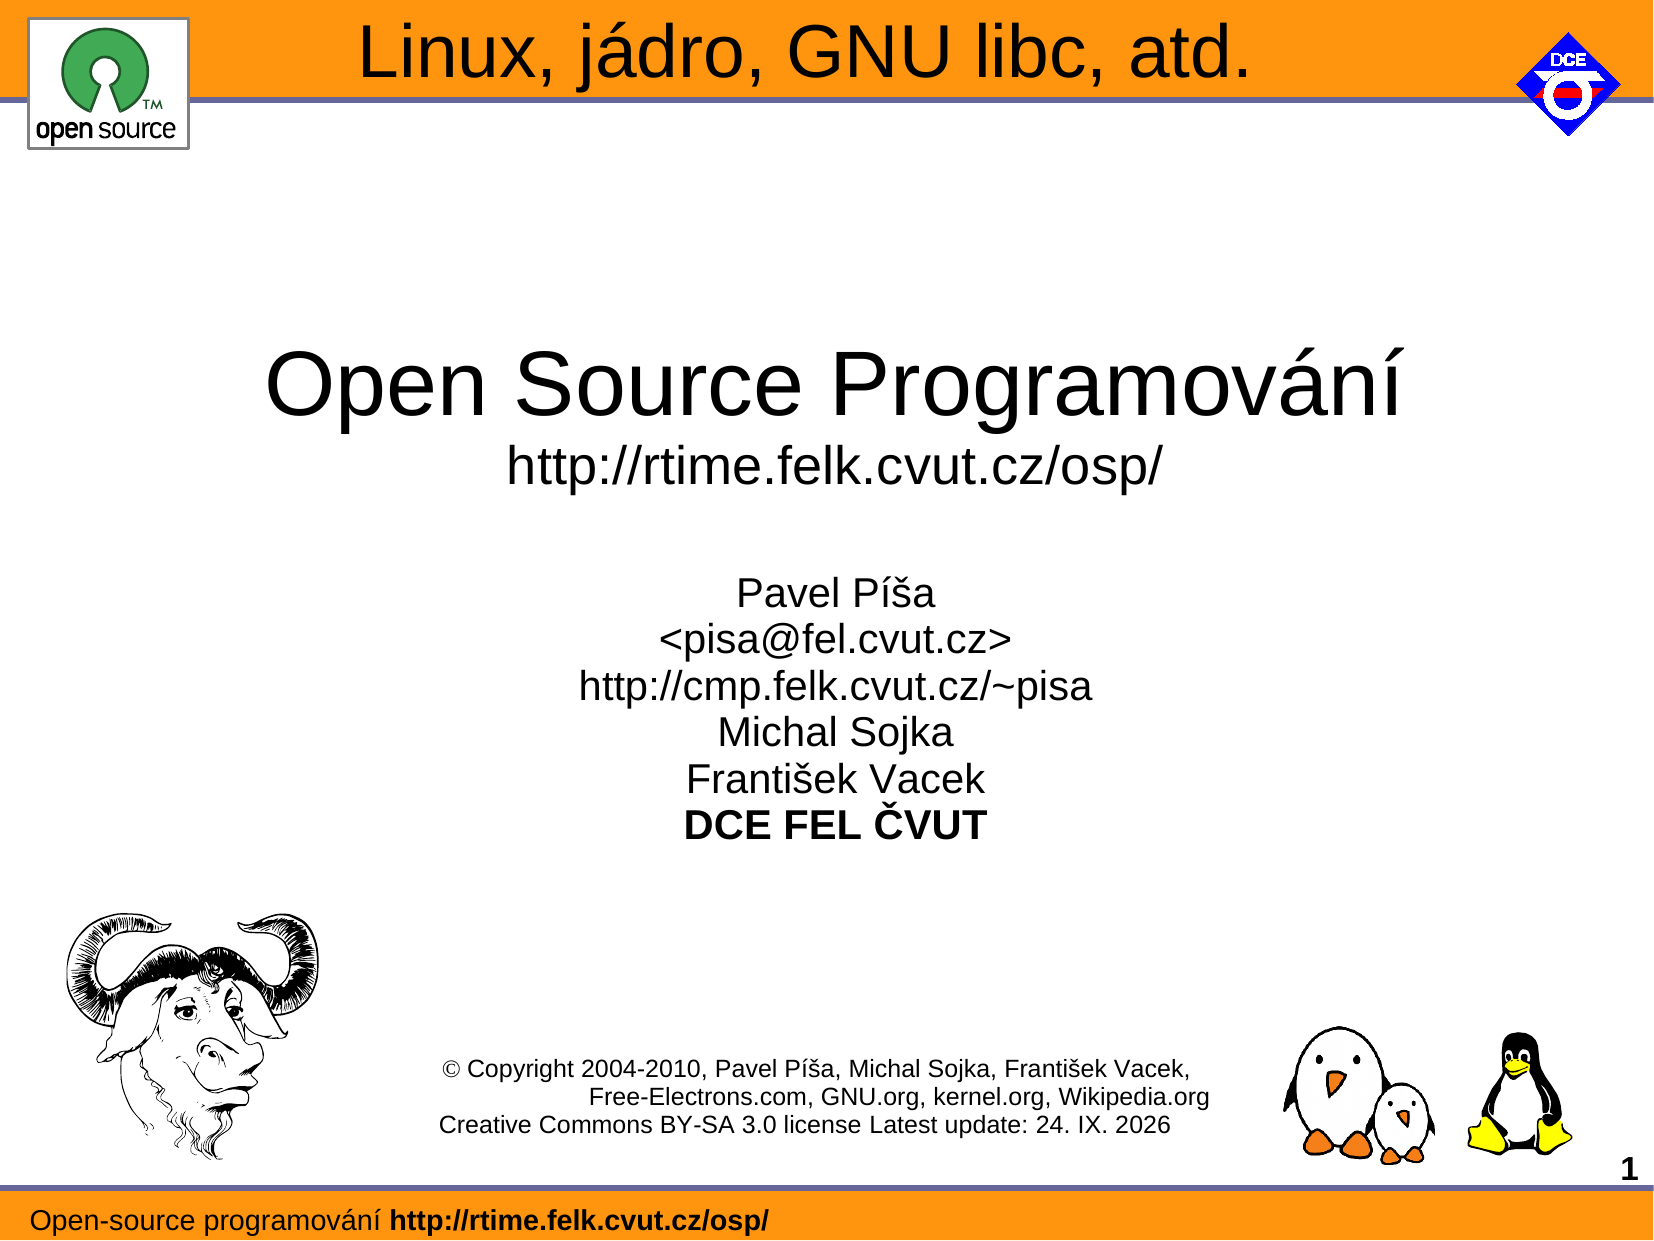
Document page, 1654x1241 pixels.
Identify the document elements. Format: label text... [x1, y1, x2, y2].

subtitle Open Source Programování http://rtime.felk.cvut.cz/osp/ Pavel Píša <pisa@fel.cvut.cz> http://cmp.felk.cvut.cz/~pisa Michal Sojka František Vacek DCE FEL ČVUT [183, 204, 1471, 977]
text_box [1467, 1032, 1573, 1156]
title Linux, jádro, GNU libc, atd. [60, 4, 1551, 98]
picture [1283, 1026, 1435, 1165]
list © Copyright 2004-2010, Pavel Píša, Michal Sojka, František Vacek, Free-Electrons.com, GNU.org, kernel.org, Wikipedia.org Creative Commons BY-SA 3.0 license Latest update: 6. III 2013 [438, 1054, 1215, 1149]
picture [66, 911, 319, 1169]
